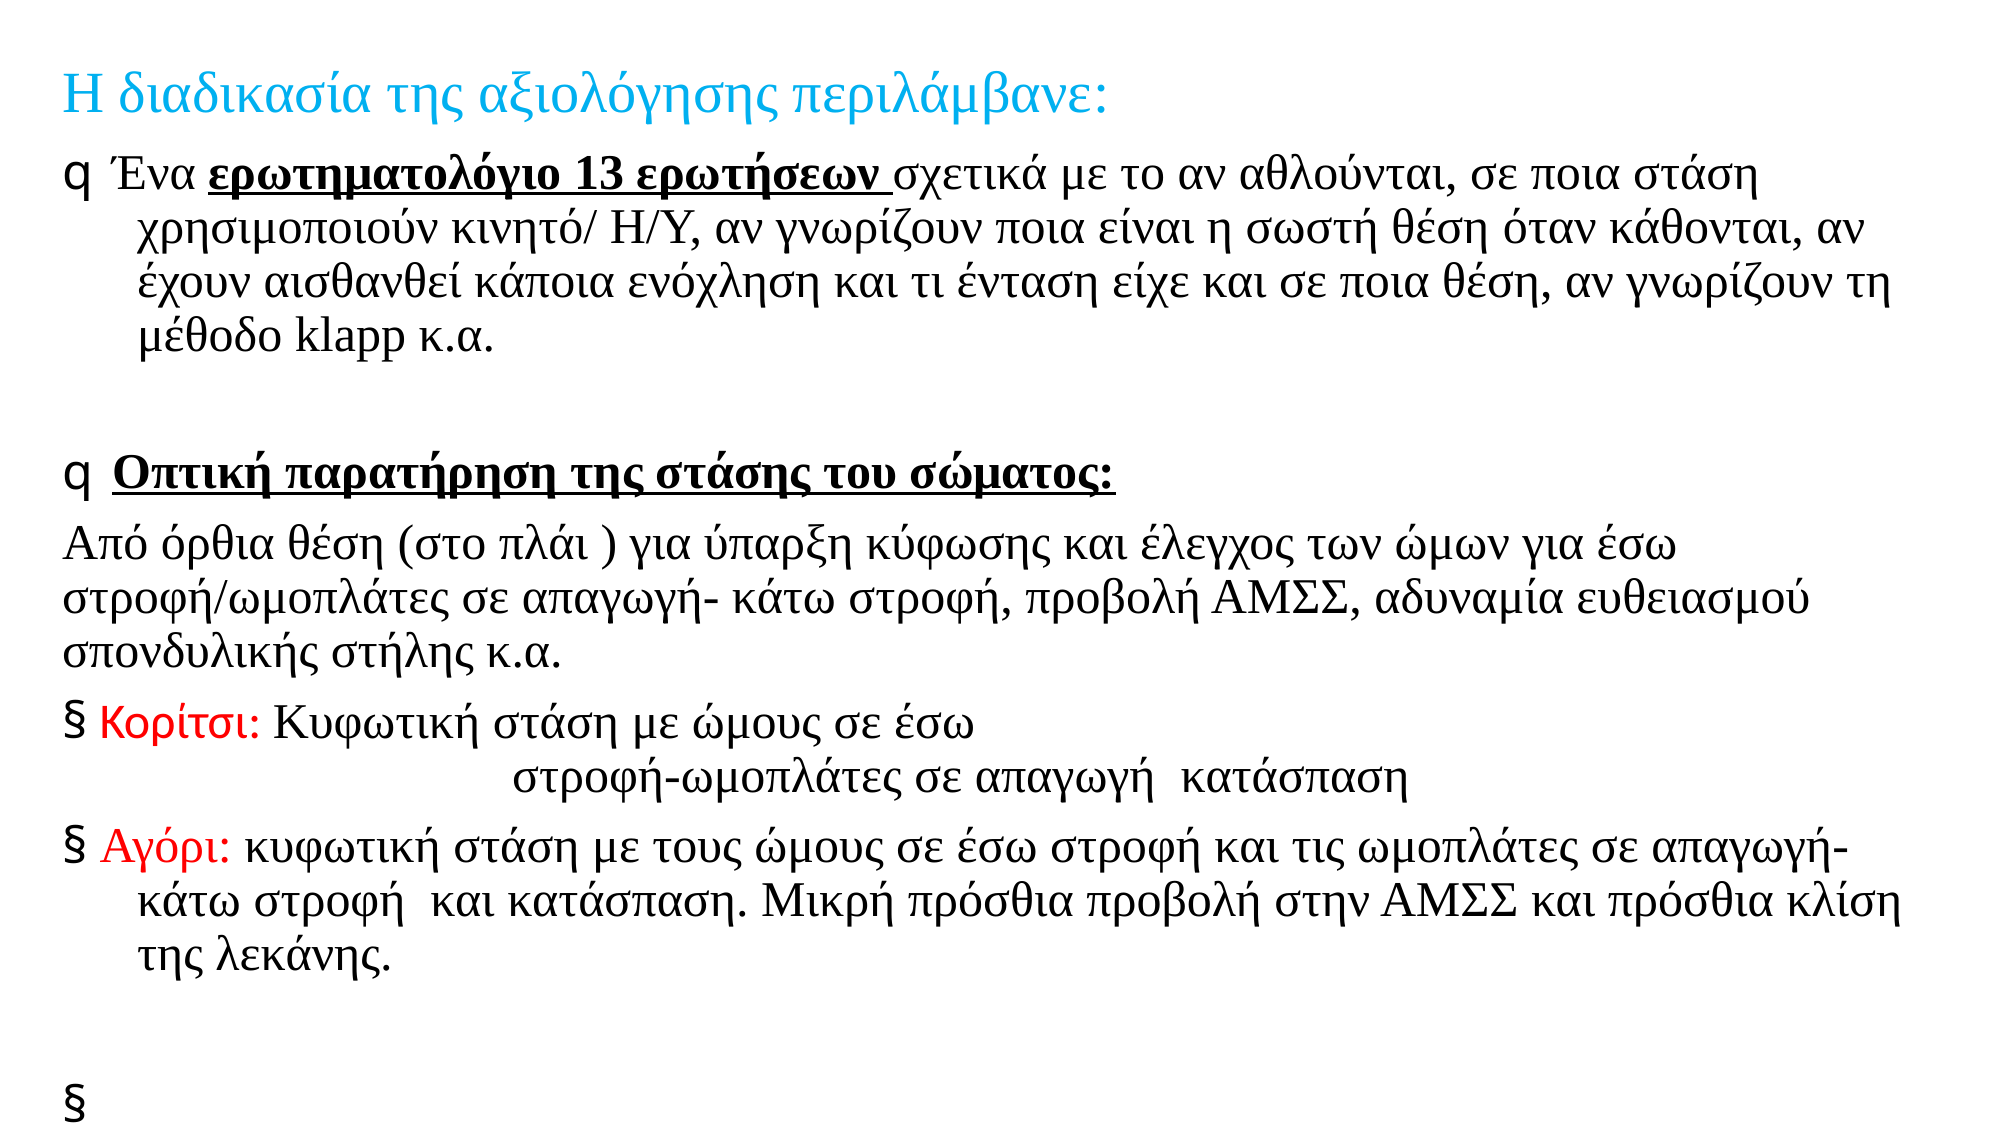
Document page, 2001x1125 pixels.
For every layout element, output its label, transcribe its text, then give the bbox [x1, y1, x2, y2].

list Η διαδικασία της αξιολόγησης περιλάμβανε: Ένα ερωτηματολόγιο 13 ερωτήσεων σχετικά με το αν αθλούνται, σε ποια στάση χρησιμοποιούν κινητό/ Η/Υ, αν γνωρίζουν ποια είναι η σωστή θέση όταν κάθονται, αν έχουν αισθανθεί κάποια ενόχληση και τι ένταση είχε και σε ποια θέση, αν γνωρίζουν τη μέθοδο klapp κ.α. Οπτική παρατήρηση της στάσης του σώματος: Από όρθια θέση (στο πλάι ) για ύπαρξη κύφωσης και έλεγχος των ώμων για έσω στροφή/ωμοπλάτες σε απαγωγή- κάτω στροφή, προβολή ΑΜΣΣ, αδυναμία ευθειασμού σπονδυλικής στήλης κ.α. Κορίτσι: Κυφωτική στάση με ώμους σε έσω στροφή-ωμοπλάτες σε απαγωγή κατάσπαση Αγόρι: κυφωτική στάση με τους ώμους σε έσω στροφή και τις ωμοπλάτες σε απαγωγή- κάτω στροφή και κατάσπαση. Μικρή πρόσθια προβολή στην ΑΜΣΣ και πρόσθια κλίση της λεκάνης. [47, 55, 1975, 1092]
